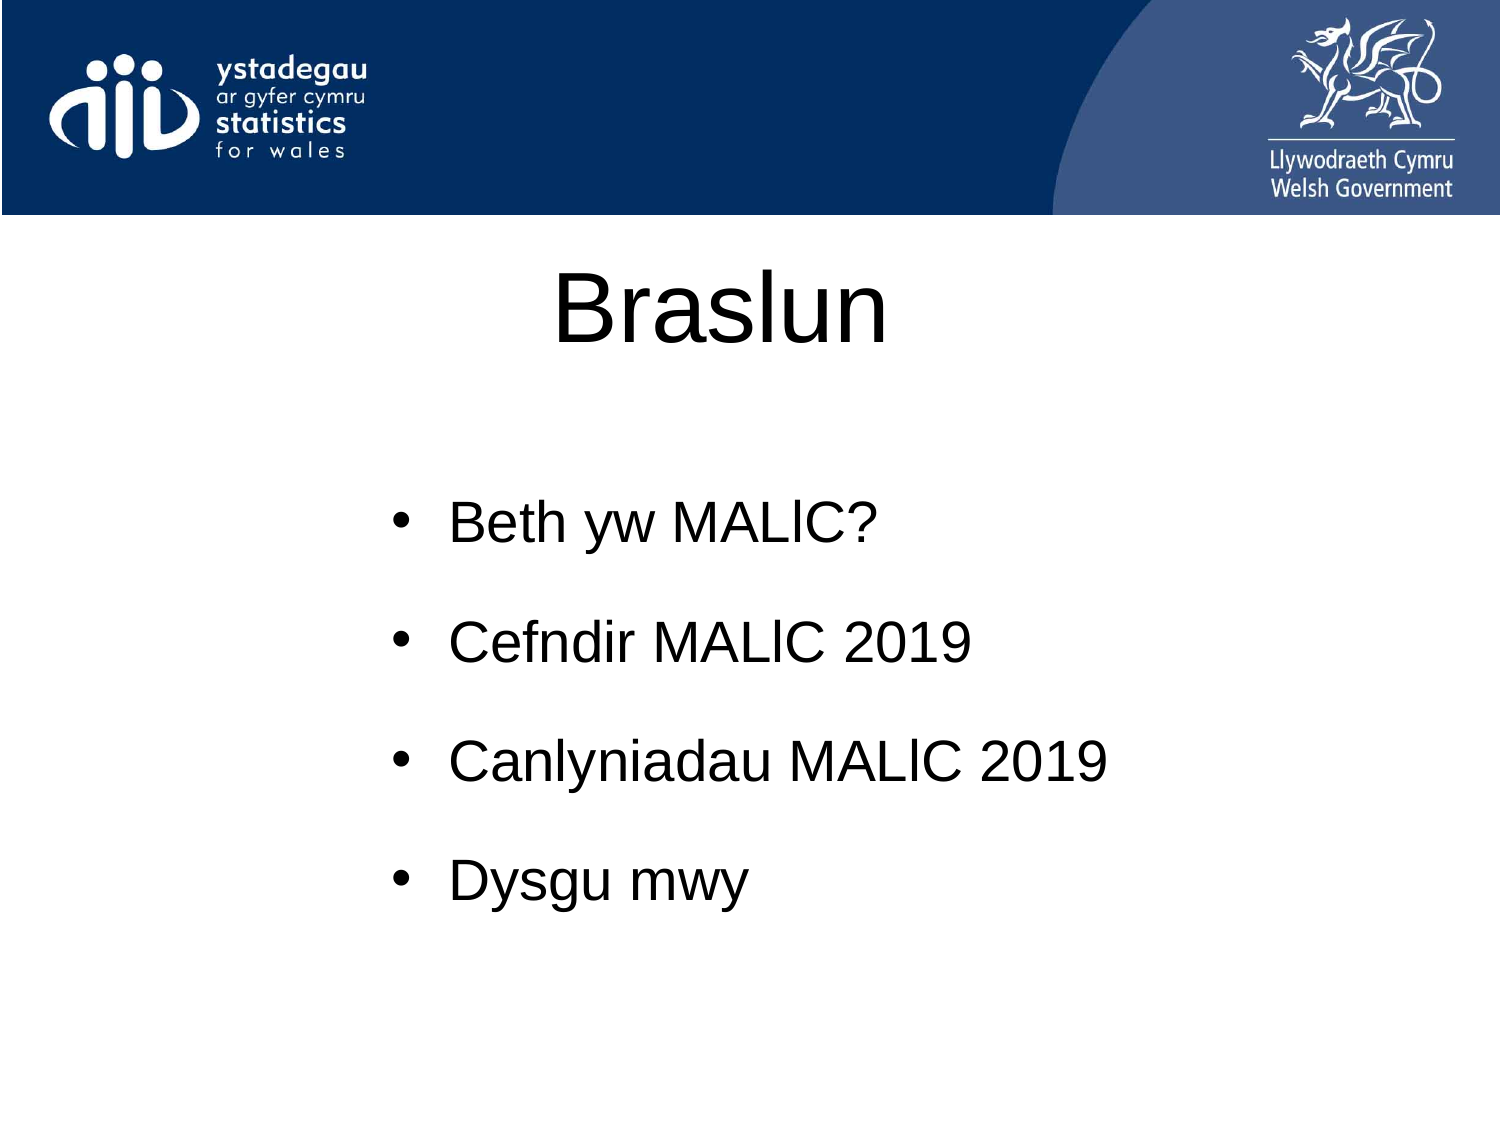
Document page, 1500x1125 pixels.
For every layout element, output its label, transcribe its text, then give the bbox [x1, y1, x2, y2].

title Braslun [487, 231, 955, 375]
list Beth yw MALlC? Cefndir MALlC 2019 Canlyniadau MALlC 2019 Dysgu mwy [376, 442, 1208, 1039]
picture [2, 0, 1500, 215]
